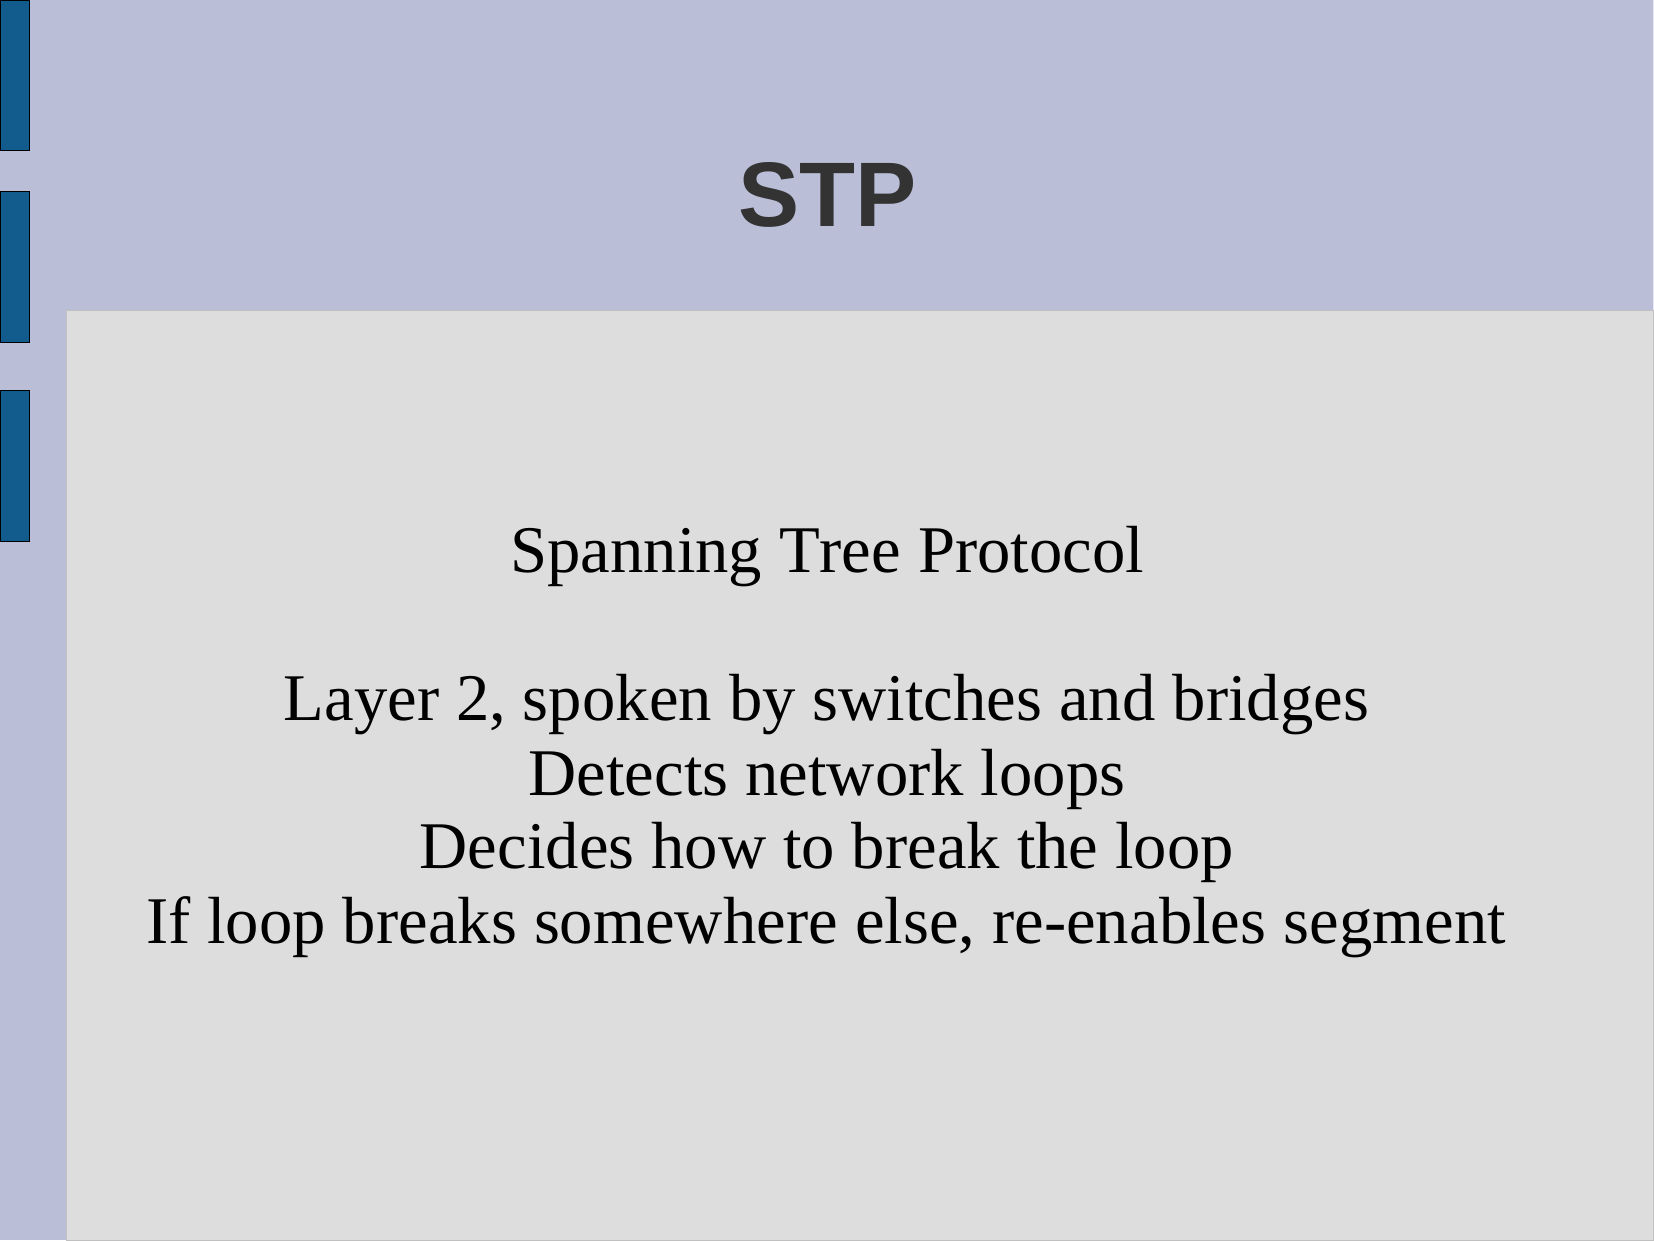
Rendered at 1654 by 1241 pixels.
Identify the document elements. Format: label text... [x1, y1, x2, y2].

title STP [121, 91, 1534, 299]
subtitle Spanning Tree Protocol Layer 2, spoken by switches and bridges Detects network loops Decides how to break the loop If loop breaks somewhere else, re-enables segment [121, 344, 1534, 1127]
